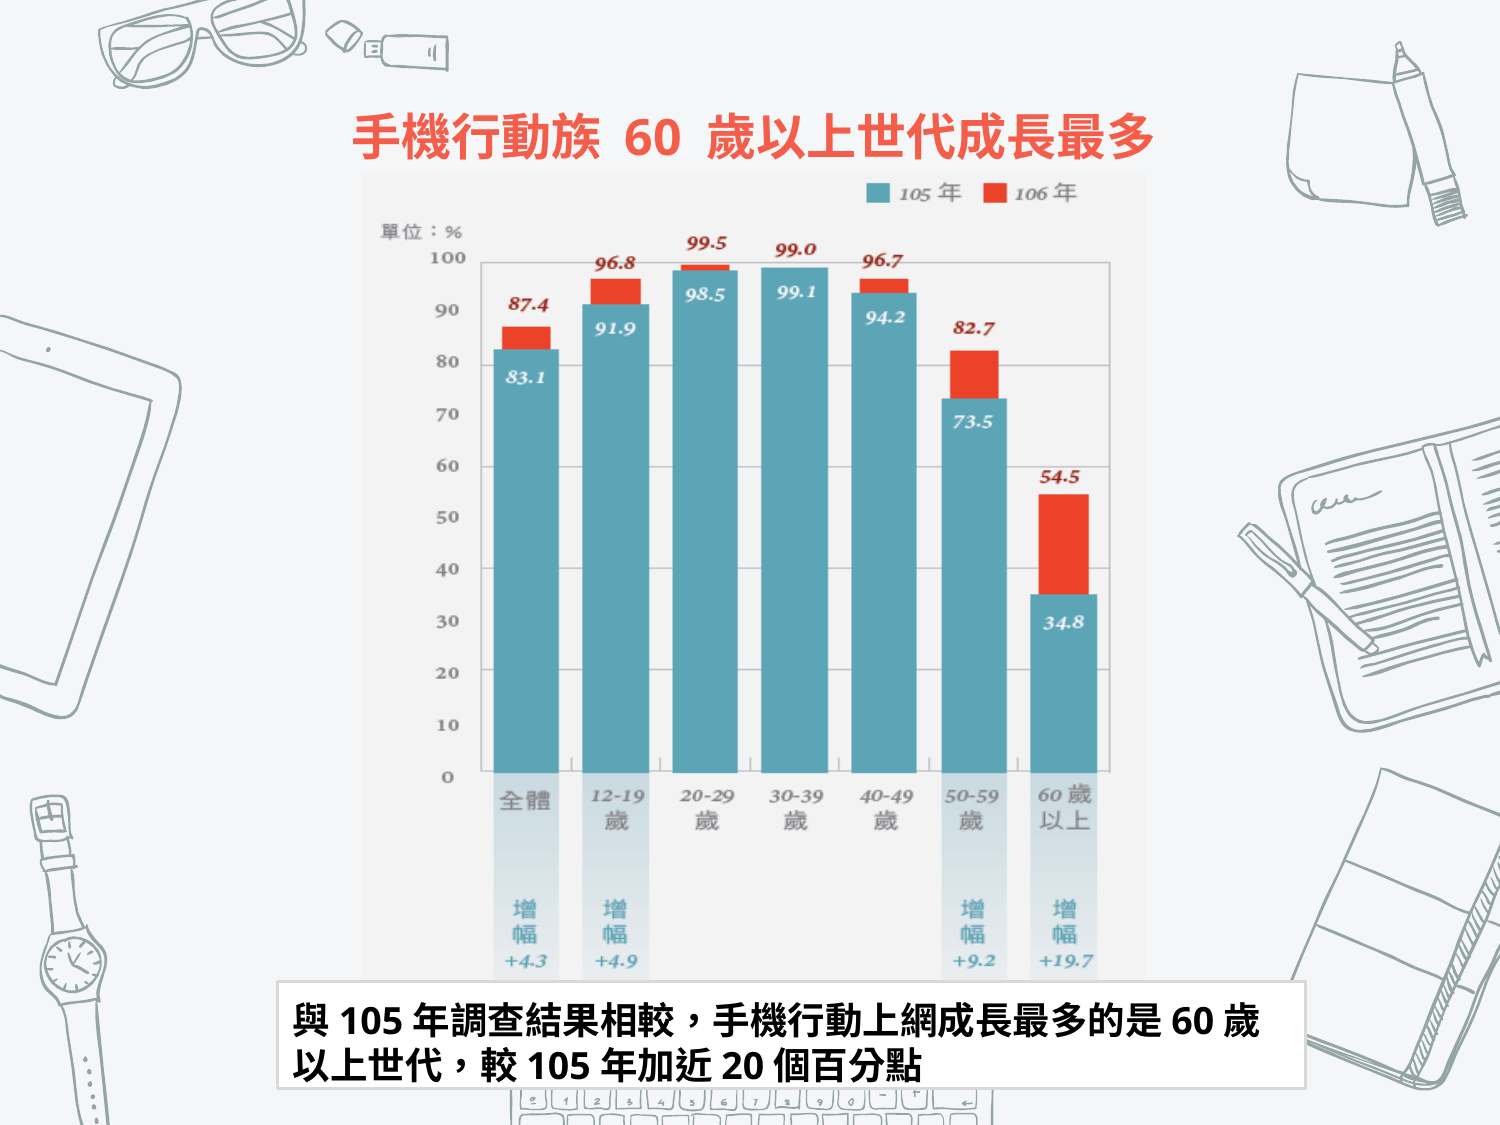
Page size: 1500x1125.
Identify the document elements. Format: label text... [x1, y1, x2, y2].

list 手機行動族 60 歲以上世代成長最多 [324, 90, 1184, 300]
text_box 與105年調查結果相較，手機行動上網成長最多的是60歲以上世代，較105年加近20個百分點 [278, 982, 1305, 1088]
picture [362, 300, 1146, 982]
